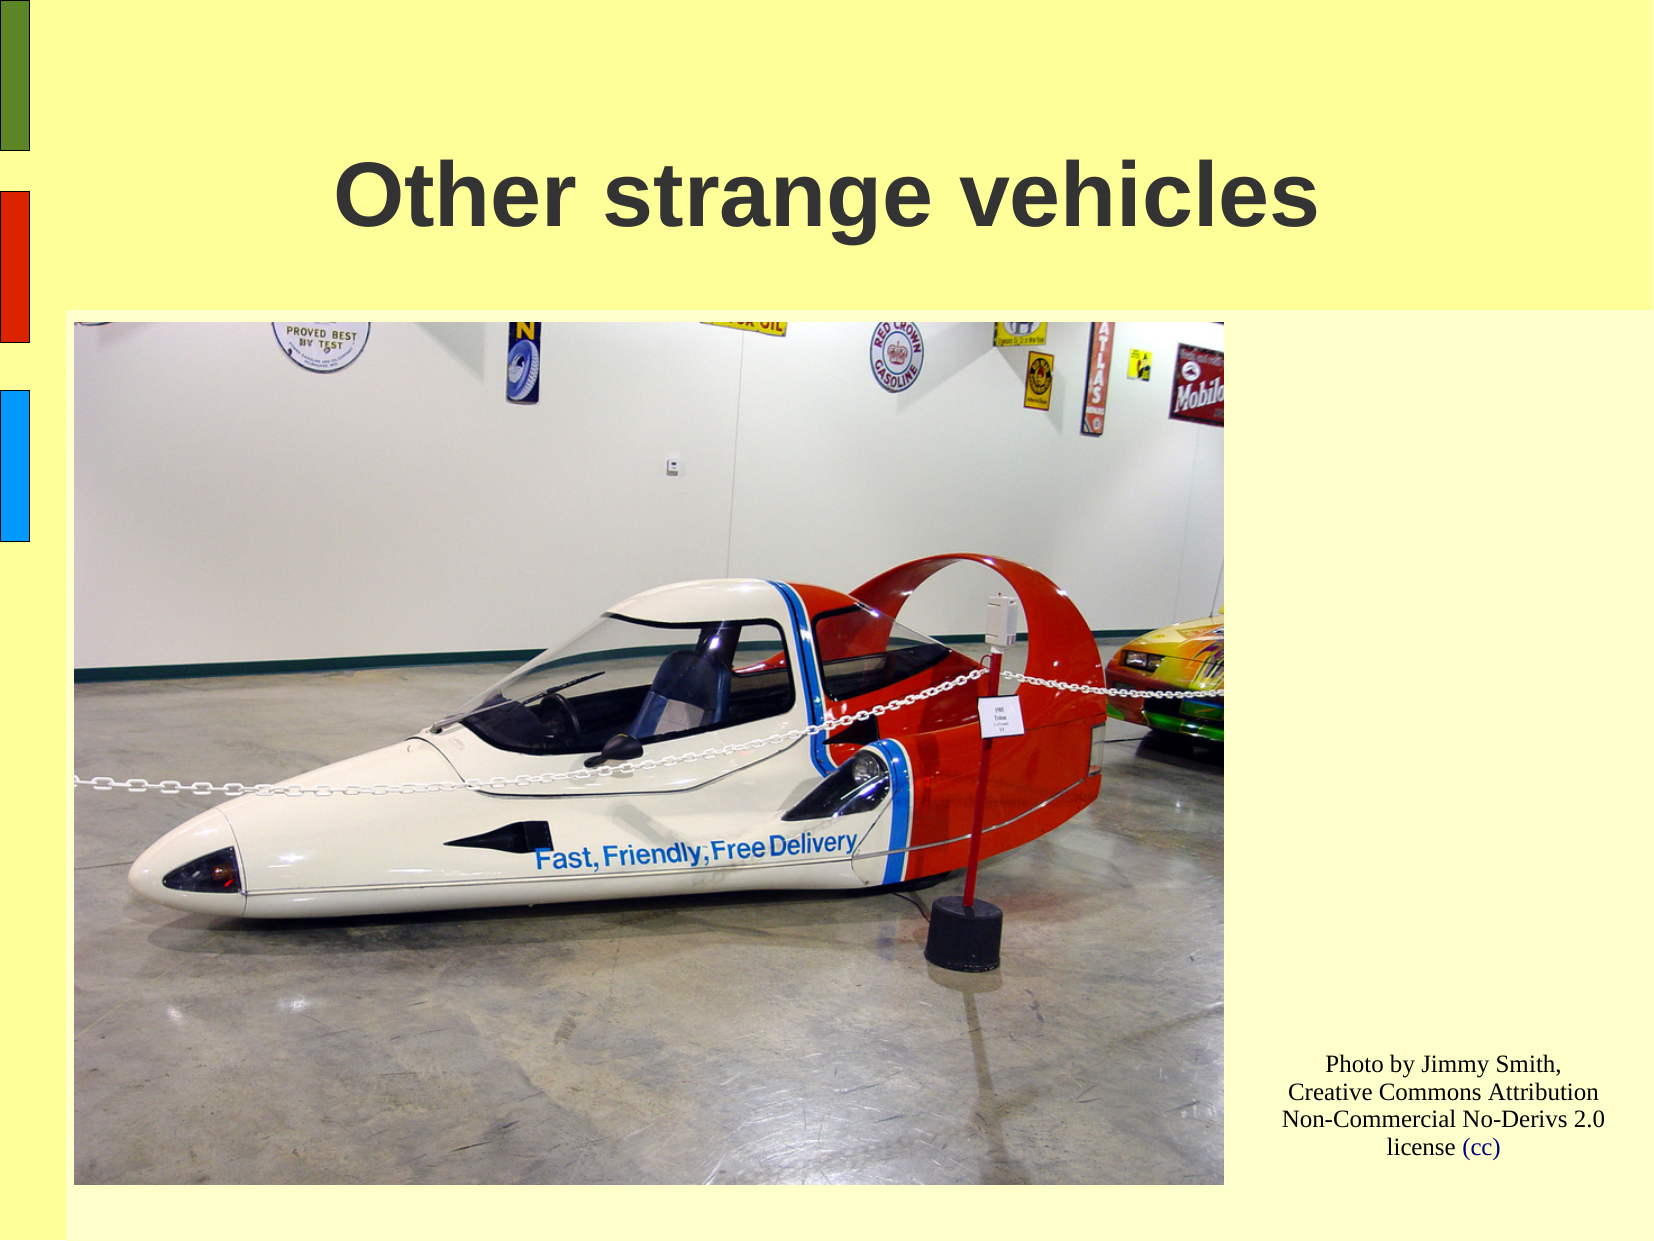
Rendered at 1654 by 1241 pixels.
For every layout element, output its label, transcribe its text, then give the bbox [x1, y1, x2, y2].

picture [74, 322, 1224, 1185]
title Other strange vehicles [121, 91, 1534, 299]
text_box Photo by Jimmy Smith, Creative Commons Attribution Non-Commercial No-Derivs 2.0 license (cc) [1274, 1049, 1613, 1172]
